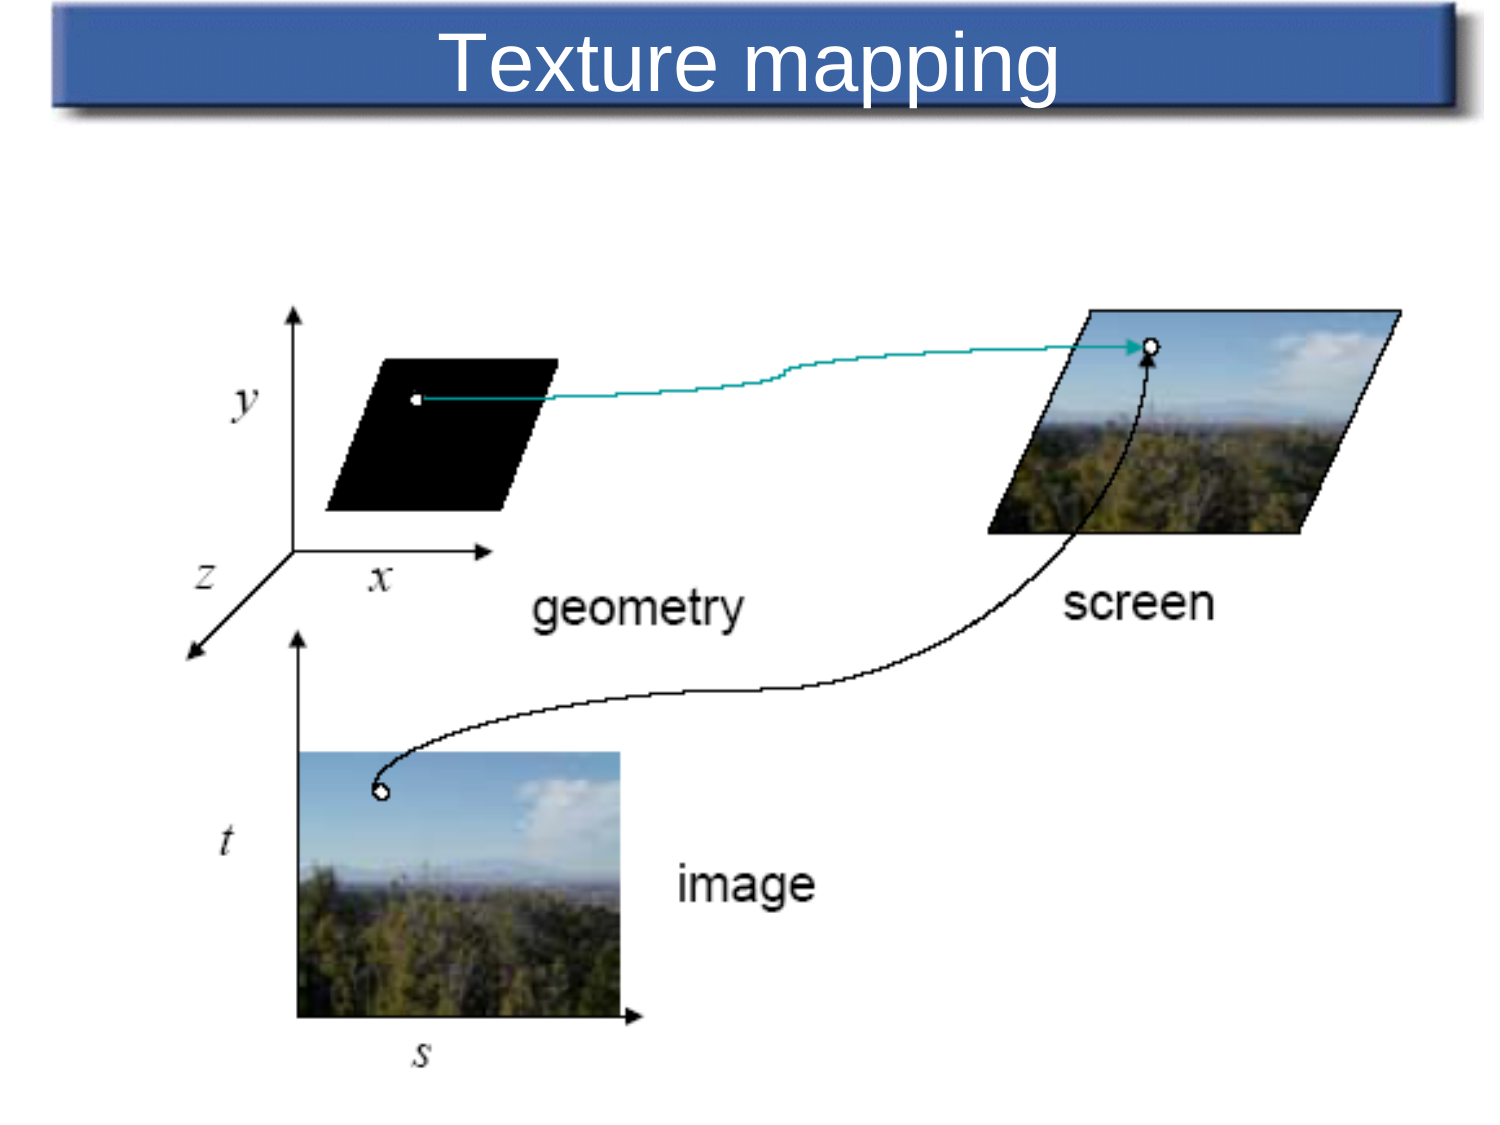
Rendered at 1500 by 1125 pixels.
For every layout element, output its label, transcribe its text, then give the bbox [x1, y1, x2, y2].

picture [50, 0, 1484, 127]
text_box Texture mapping [437, 0, 1063, 116]
picture [75, 199, 1500, 1125]
